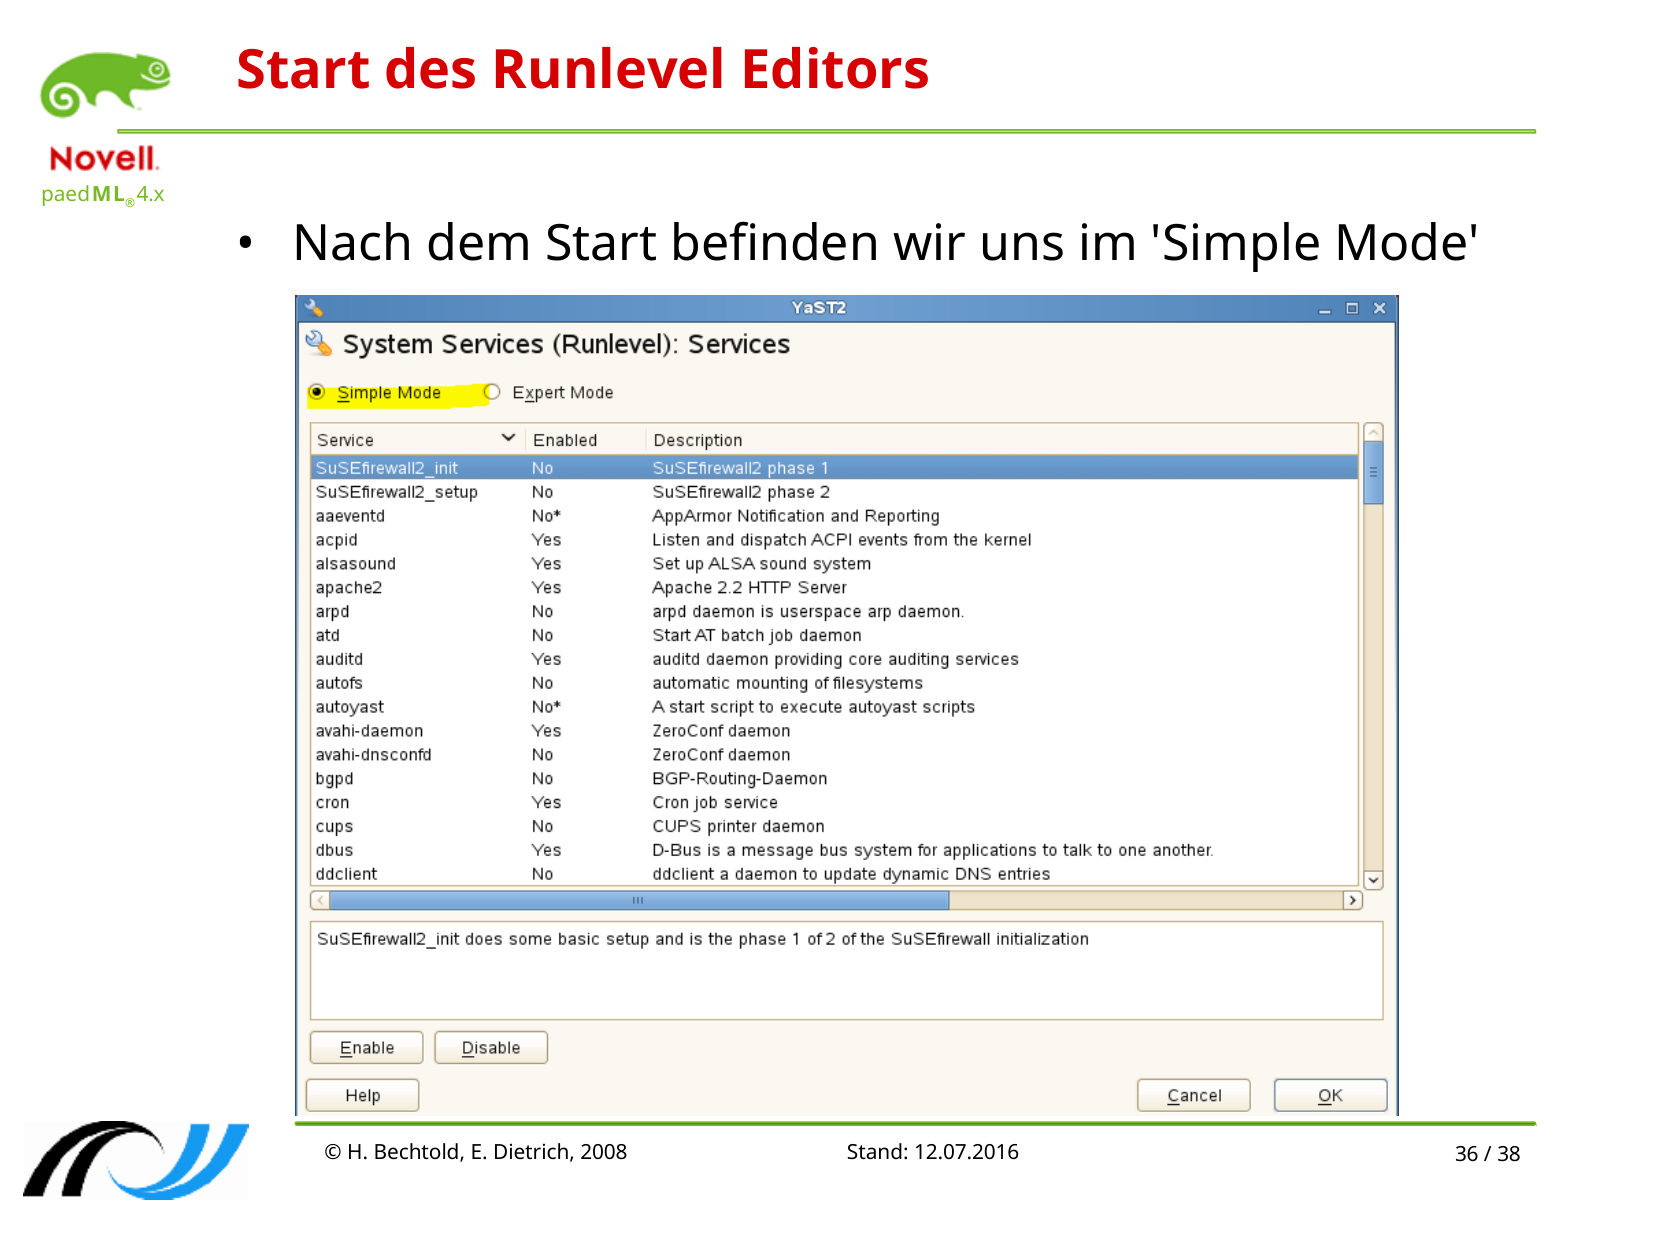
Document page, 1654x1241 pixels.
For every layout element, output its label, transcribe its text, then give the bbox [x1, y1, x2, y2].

picture [26, 35, 184, 193]
list Nach dem Start befinden wir uns im 'Simple Mode' [236, 206, 1565, 296]
picture [23, 1121, 249, 1200]
picture [295, 295, 1399, 1116]
title Start des Runlevel Editors [236, 17, 1536, 119]
